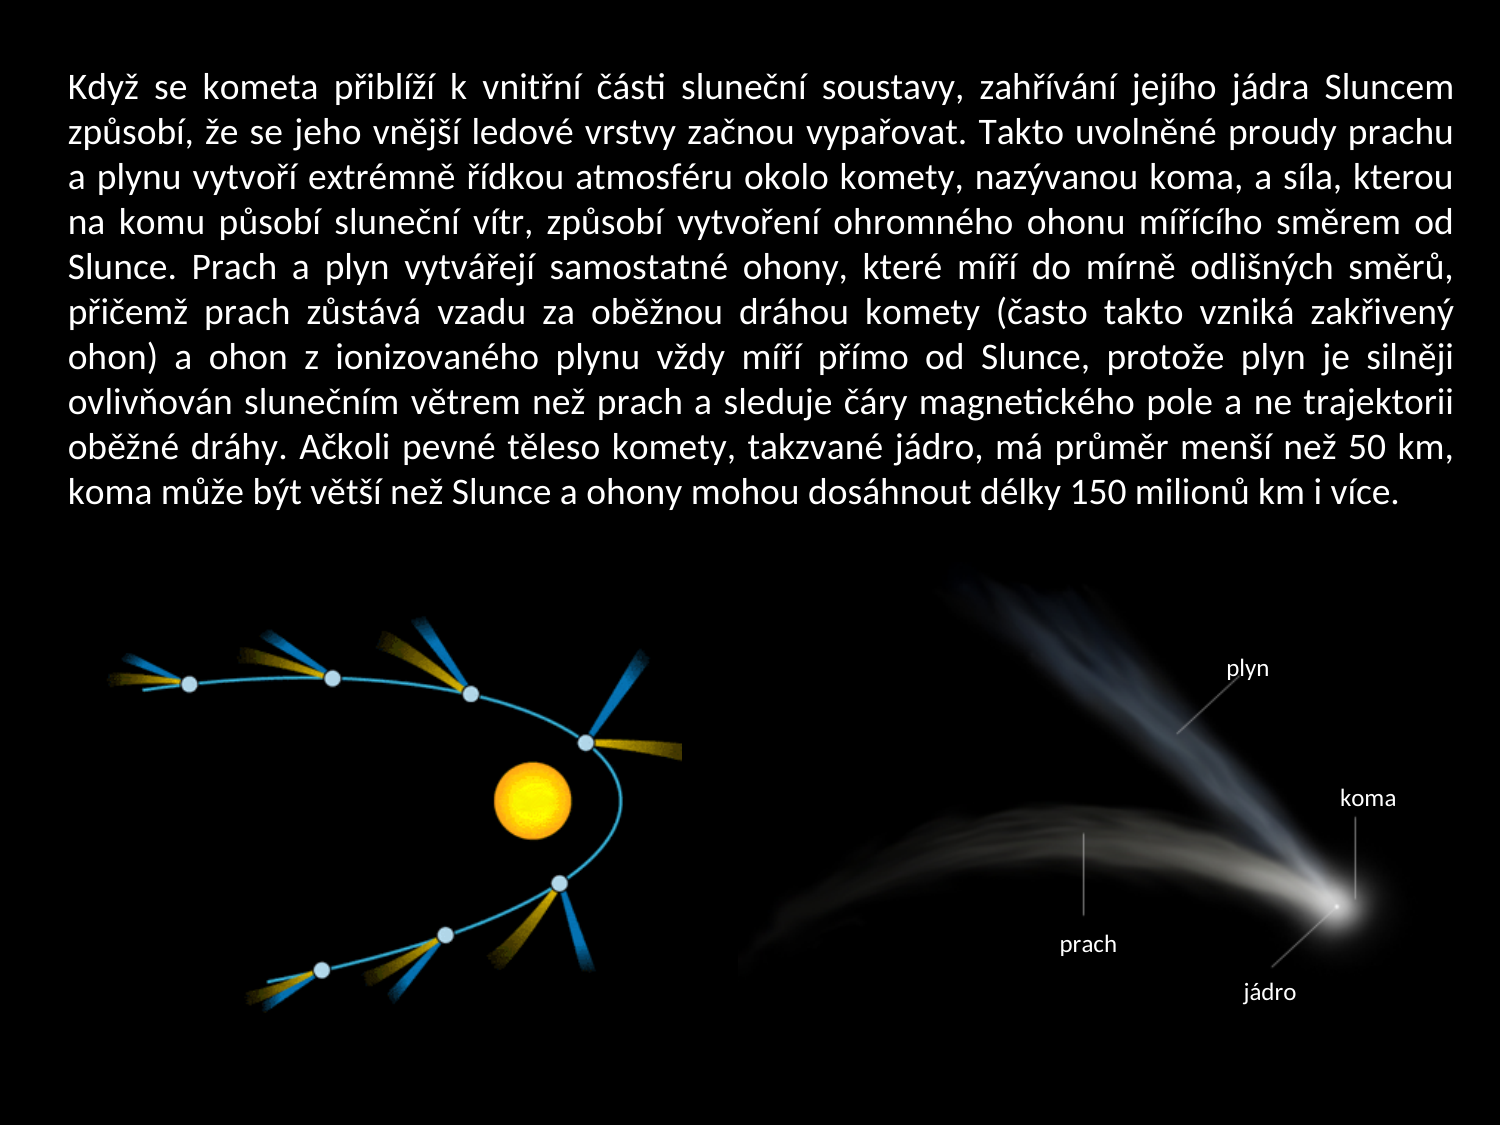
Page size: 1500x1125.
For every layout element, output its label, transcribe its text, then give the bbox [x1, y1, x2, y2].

text_box plyn [1211, 643, 1285, 690]
picture [738, 562, 1447, 1055]
picture [76, 609, 682, 1019]
text_box koma [1325, 773, 1412, 819]
text_box prach [1044, 919, 1133, 966]
text_box jádro [1228, 968, 1312, 1014]
text_box Když se kometa přiblíží k vnitřní části sluneční soustavy, zahřívání jejího jádra Sluncem způsobí, že se jeho vnější ledové vrstvy začnou vypařovat. Takto uvolněné proudy prachu a plynu vytvoří extrémně řídkou atmosféru okolo komety, nazývanou koma, a síla, kterou na komu působí sluneční vítr, způsobí vytvoření ohromného ohonu mířícího směrem od Slunce. Prach a plyn vytvářejí samostatné ohony, které míří do mírně odlišných směrů, přičemž prach zůstává vzadu za oběžnou dráhou komety (často takto vzniká zakřivený ohon) a ohon z ionizovaného plynu vždy míří přímo od Slunce, protože plyn je silněji ovlivňován slunečním větrem než prach a sleduje čáry magnetického pole a ne trajektorii oběžné dráhy. Ačkoli pevné těleso komety, takzvané jádro, má průměr menší než 50 km, koma může být větší než Slunce a ohony mohou dosáhnout délky 150 milionů km i více. [53, 54, 1471, 521]
